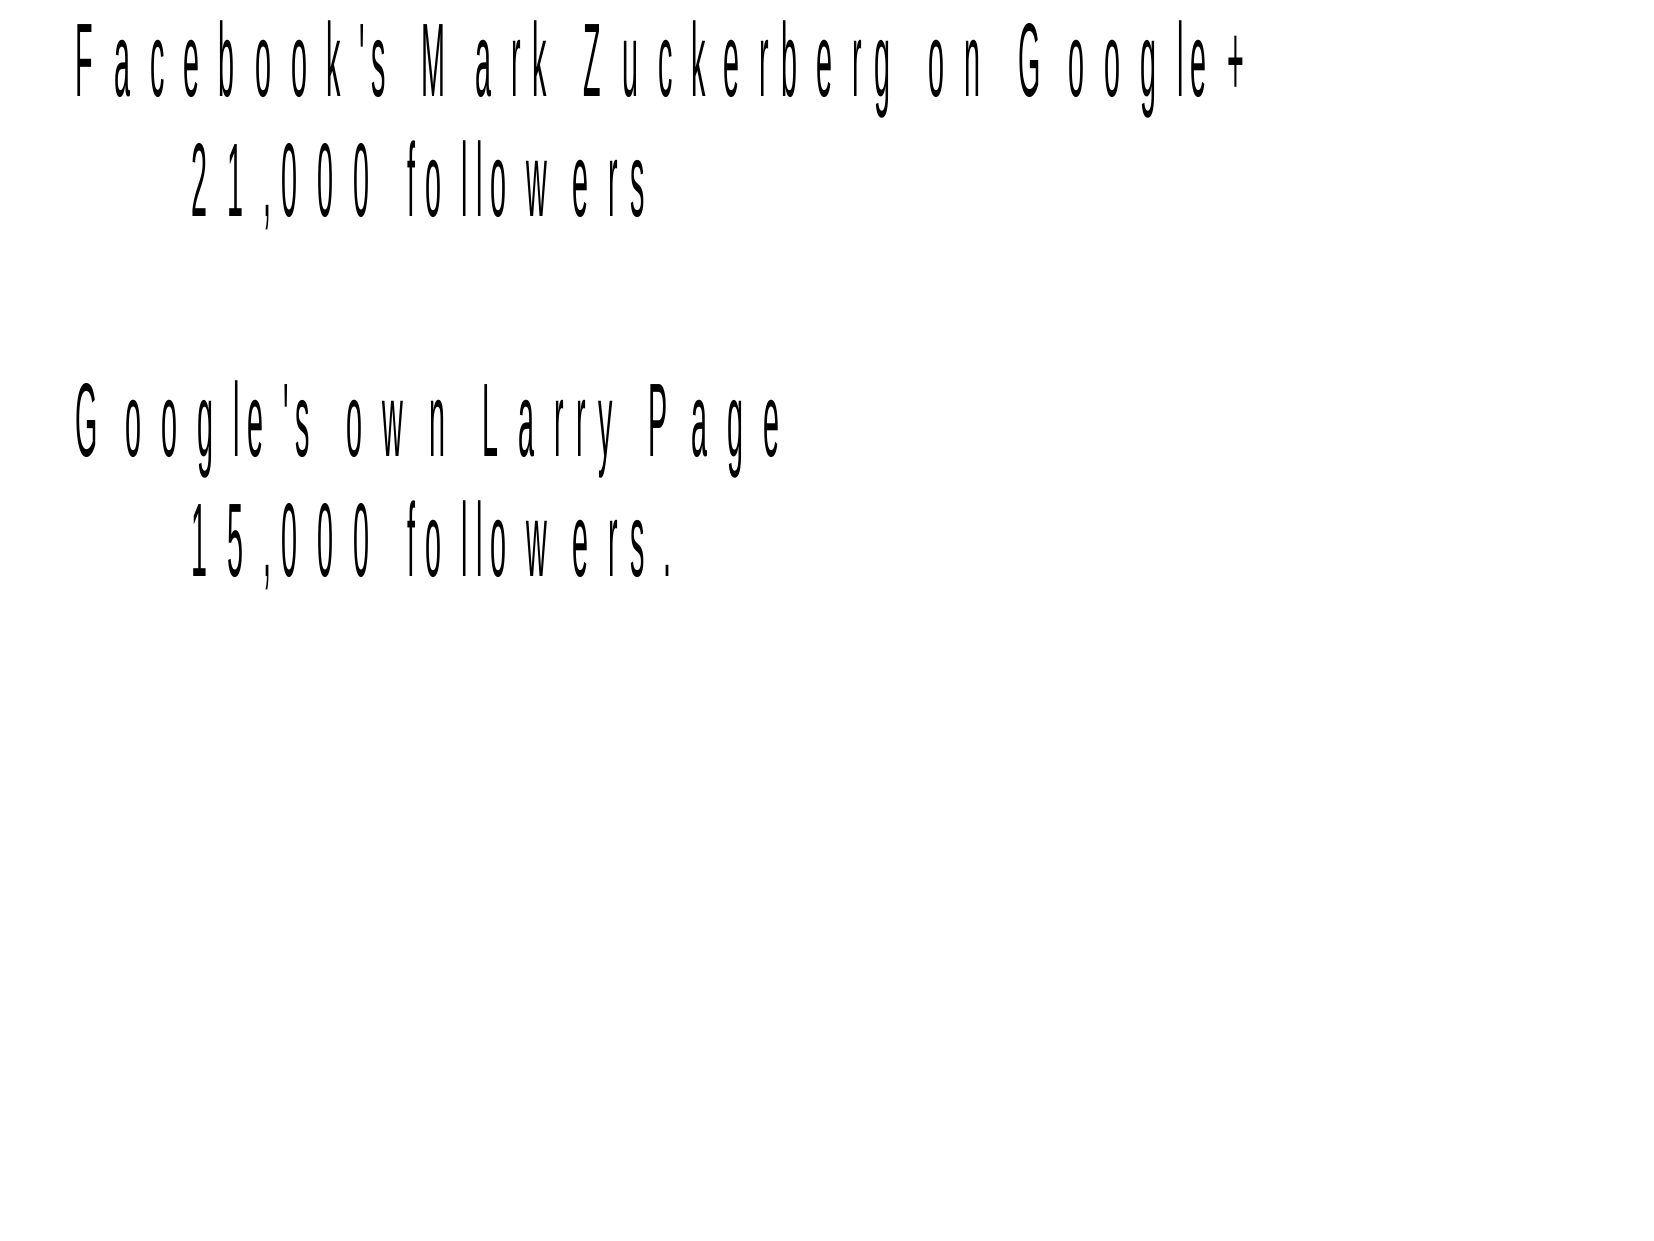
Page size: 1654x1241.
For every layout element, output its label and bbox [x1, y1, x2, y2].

picture [75, 0, 1651, 601]
